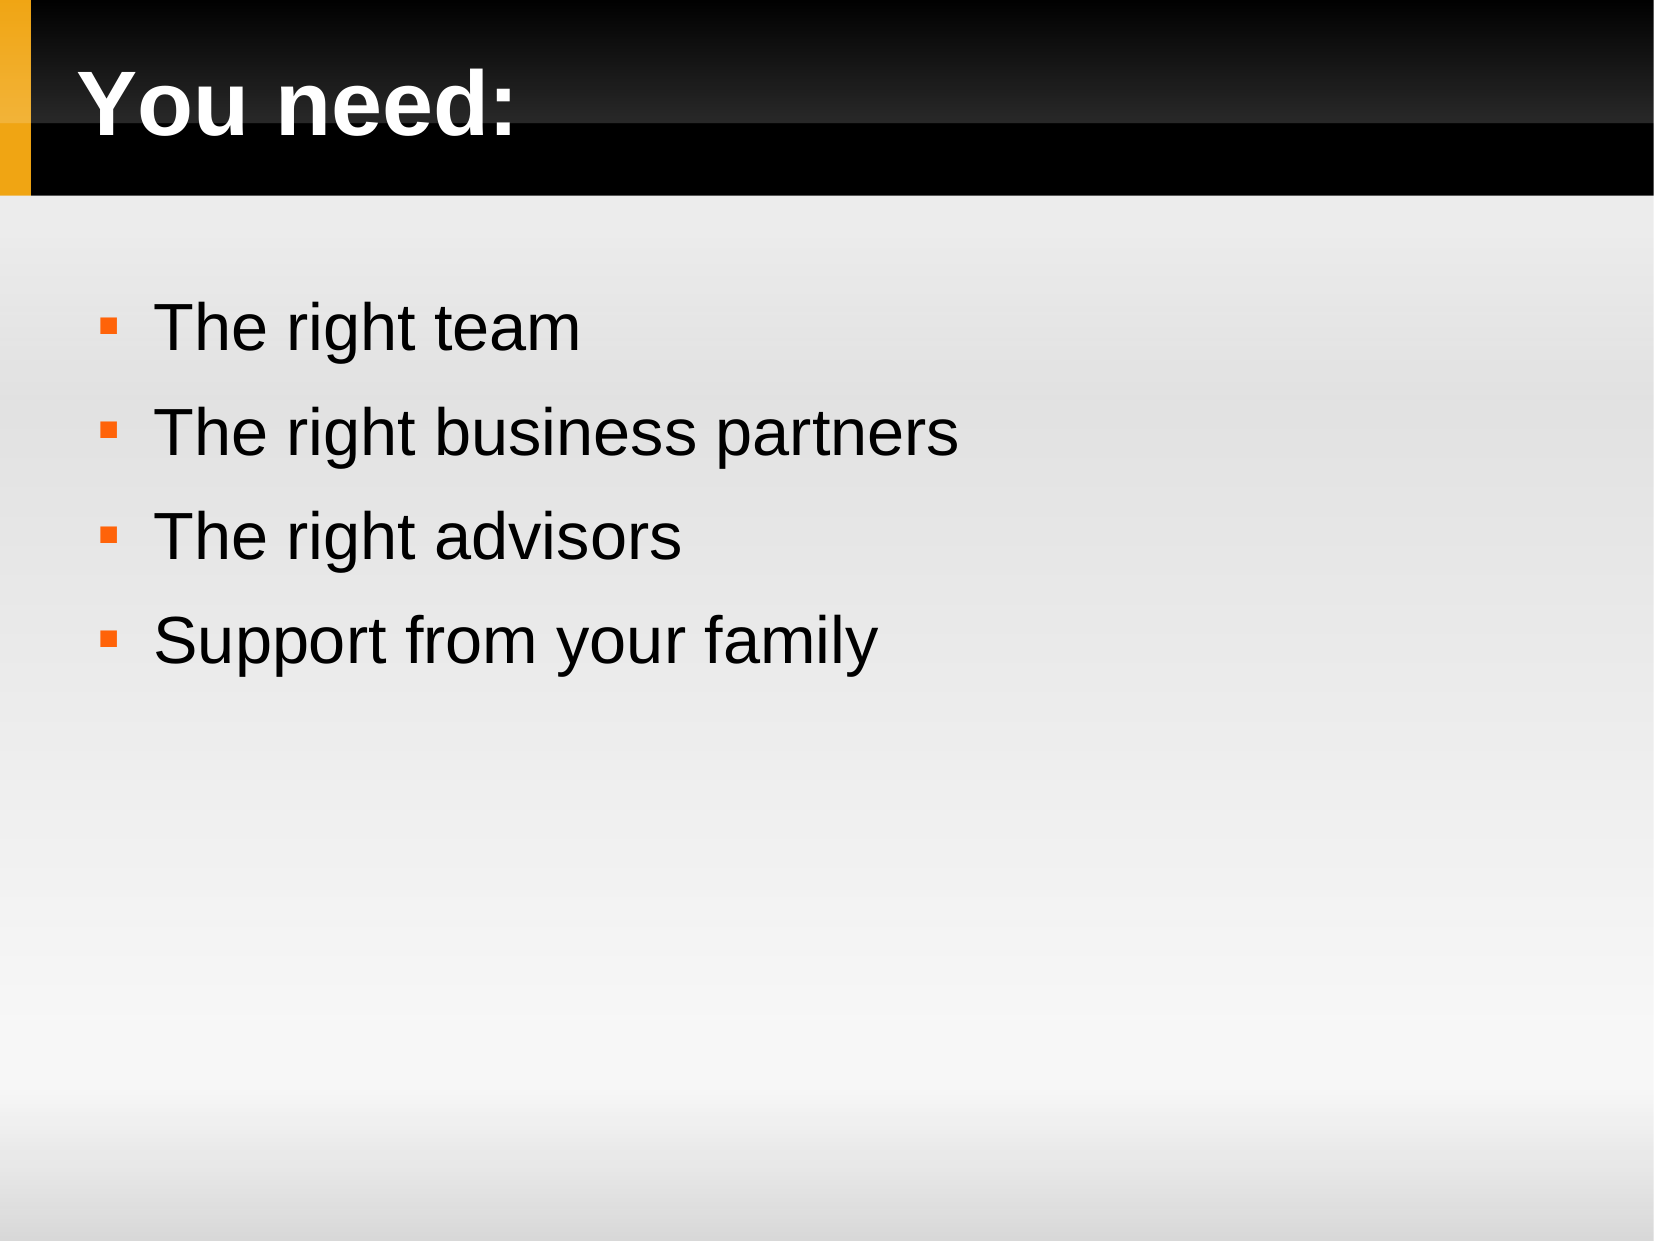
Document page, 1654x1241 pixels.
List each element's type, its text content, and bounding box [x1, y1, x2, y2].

list The right team The right business partners The right advisors Support from your family [82, 290, 1571, 1094]
picture [0, 0, 1654, 1241]
title You need: [76, 7, 1565, 200]
